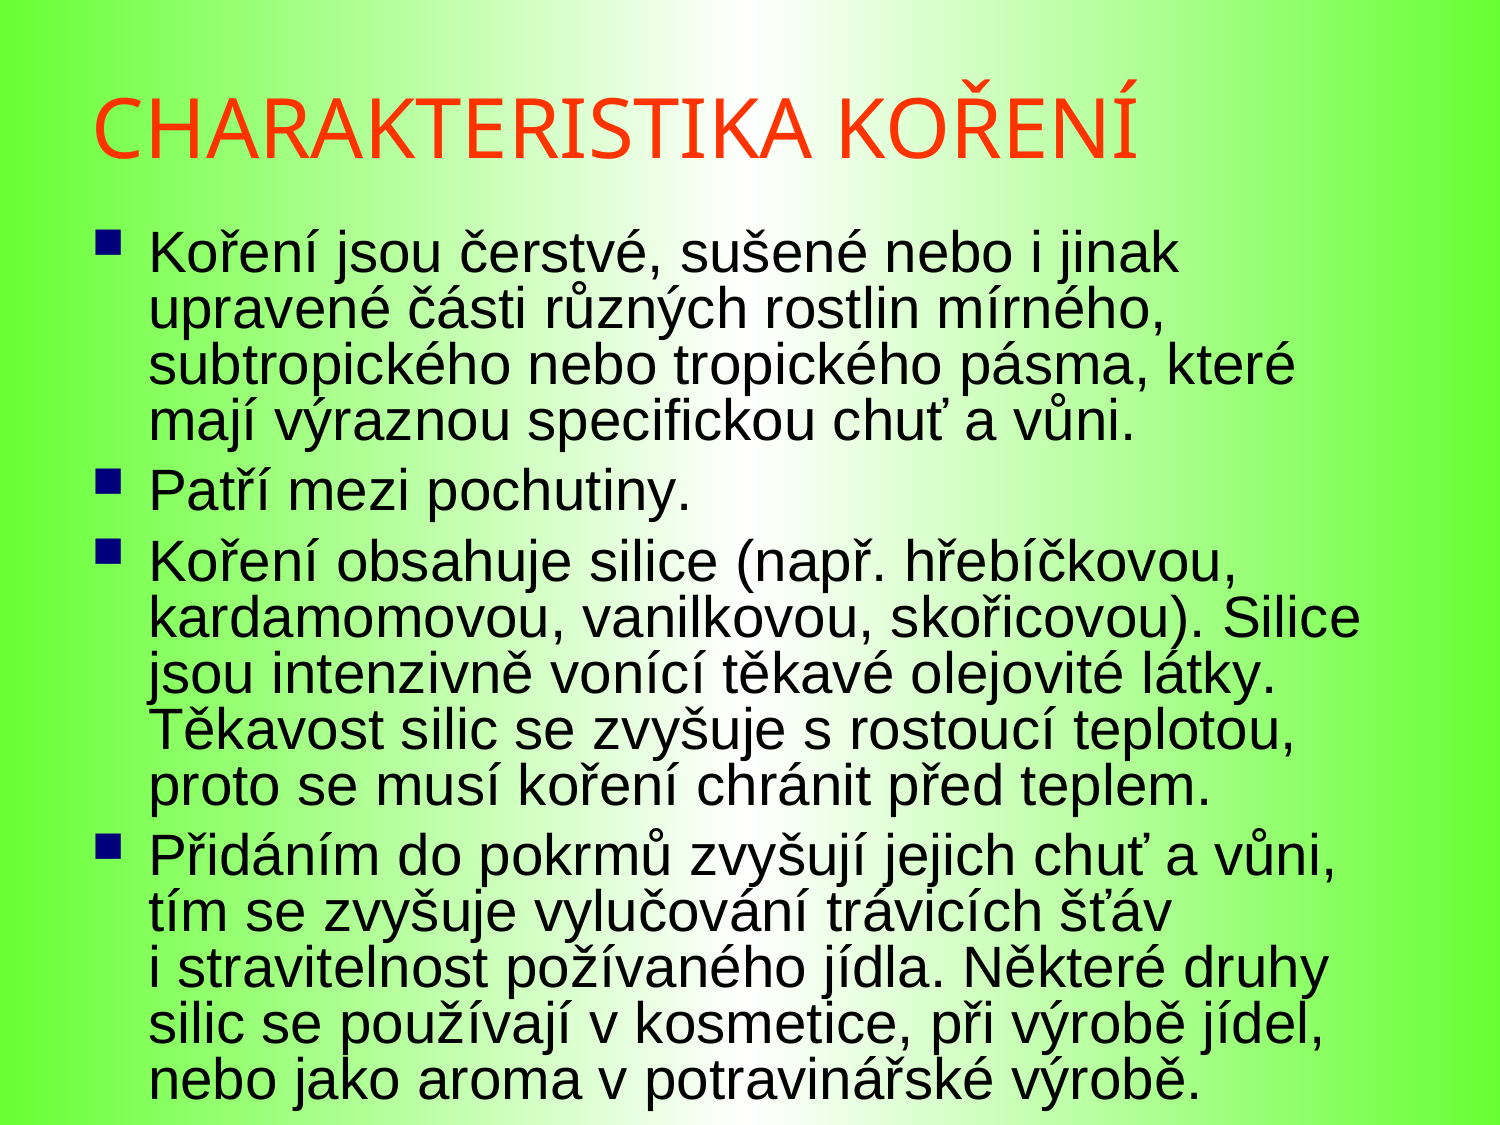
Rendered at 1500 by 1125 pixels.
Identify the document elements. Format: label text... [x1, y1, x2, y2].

list Koření jsou čerstvé, sušené nebo i jinak upravené části různých rostlin mírného, subtropického nebo tropického pásma, které mají výraznou specifickou chuť a vůni. Patří mezi pochutiny. Koření obsahuje silice (např. hřebíčkovou, kardamomovou, vanilkovou, skořicovou). Silice jsou intenzivně vonící těkavé olejovité látky. Těkavost silic se zvyšuje s rostoucí teplotou, proto se musí koření chránit před teplem. Přidáním do pokrmů zvyšují jejich chuť a vůni, tím se zvyšuje vylučování trávicích šťáv i stravitelnost požívaného jídla. Některé druhy silic se používají v kosmetice, při výrobě jídel, nebo jako aroma v potravinářské výrobě. [76, 220, 1427, 1125]
title CHARAKTERISTIKA KOŘENÍ [76, 30, 1427, 220]
